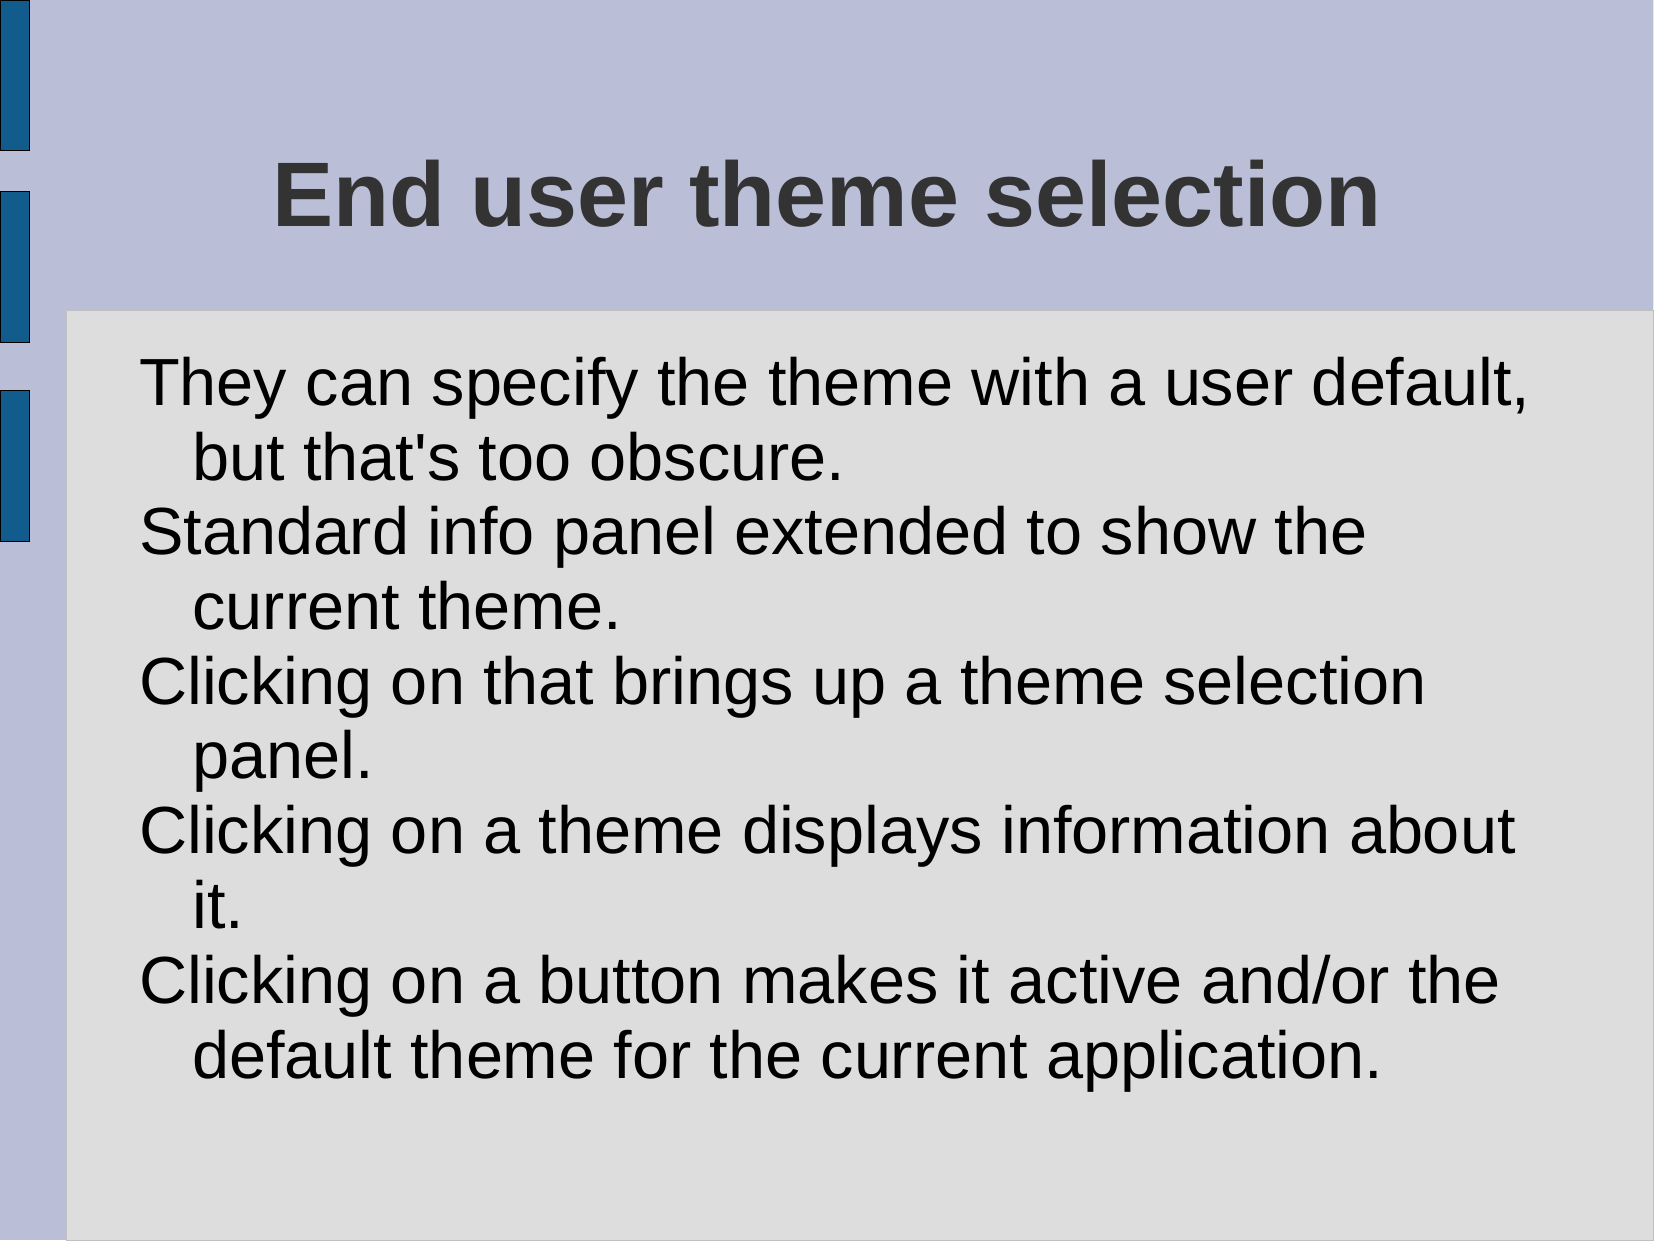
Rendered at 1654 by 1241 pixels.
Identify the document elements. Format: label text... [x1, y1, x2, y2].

title End user theme selection [121, 98, 1534, 291]
list They can specify the theme with a user default, but that's too obscure. Standard info panel extended to show the current theme. Clicking on that brings up a theme selection panel. Clicking on a theme displays information about it. Clicking on a button makes it active and/or the default theme for the current application. [121, 344, 1534, 1113]
